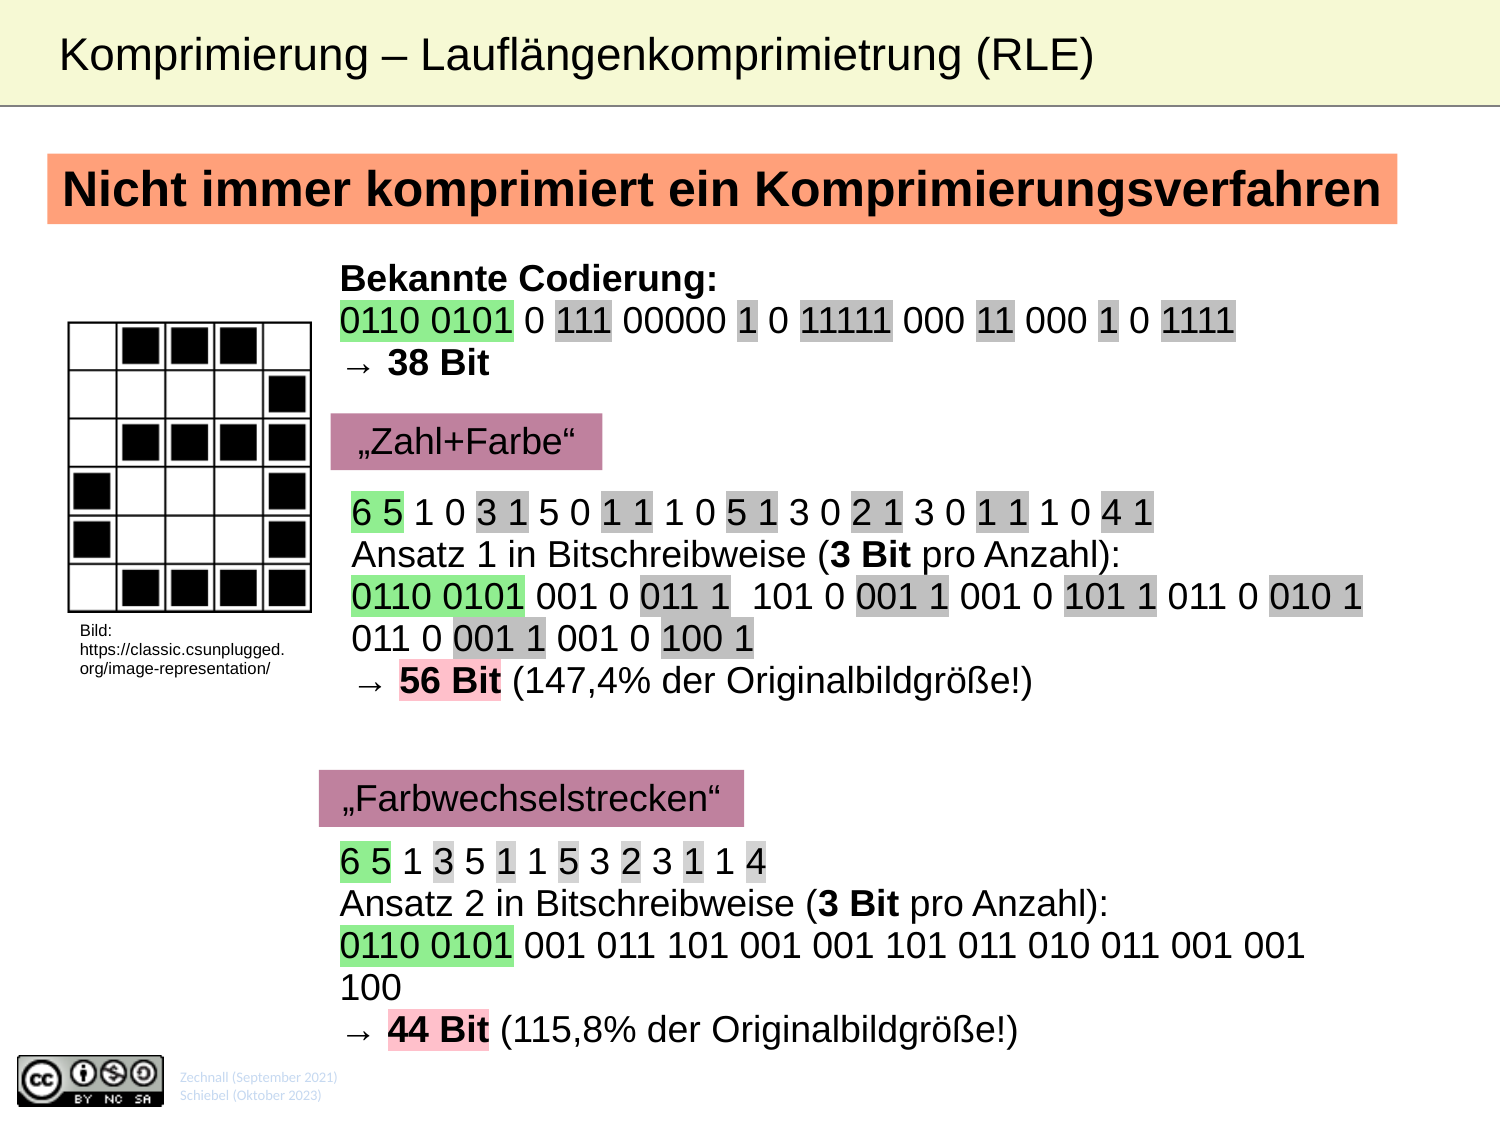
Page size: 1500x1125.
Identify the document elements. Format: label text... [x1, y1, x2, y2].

text_box 6 5 1 0 3 1 5 0 1 1 1 0 5 1 3 0 2 1 3 0 1 1 1 0 4 1 Ansatz 1 in Bitschreibweise (3 Bit pro Anzahl): 0110 0101 001 0 011 1 101 0 001 1 001 0 101 1 011 0 010 1 011 0 001 1 001 0 100 1 → 56 Bit (147,4% der Originalbildgröße!) [336, 441, 1382, 709]
text_box Bild: https://classic.csunplugged.org/image-representation/ [64, 614, 302, 686]
picture [64, 318, 315, 615]
picture [17, 1055, 164, 1107]
text_box „Zahl+Farbe“ [330, 413, 603, 471]
text_box 6 5 1 3 5 1 1 5 3 2 3 1 1 4 Ansatz 2 in Bitschreibweise (3 Bit pro Anzahl): 0110 0101 001 011 101 001 001 101 011 010 011 001 001 100 → 44 Bit (115,8% der Originalbildgröße!) [324, 791, 1394, 1059]
text_box „Farbwechselstrecken“ [318, 769, 745, 827]
title Komprimierung – Lauflängenkomprimietrung (RLE) [59, 0, 1217, 133]
text_box Nicht immer komprimiert ein Komprimierungsverfahren [47, 153, 1398, 225]
text_box Bekannte Codierung: 0110 0101 0 111 00000 1 0 11111 000 11 000 1 0 1111 → 38 Bit [324, 250, 1406, 434]
